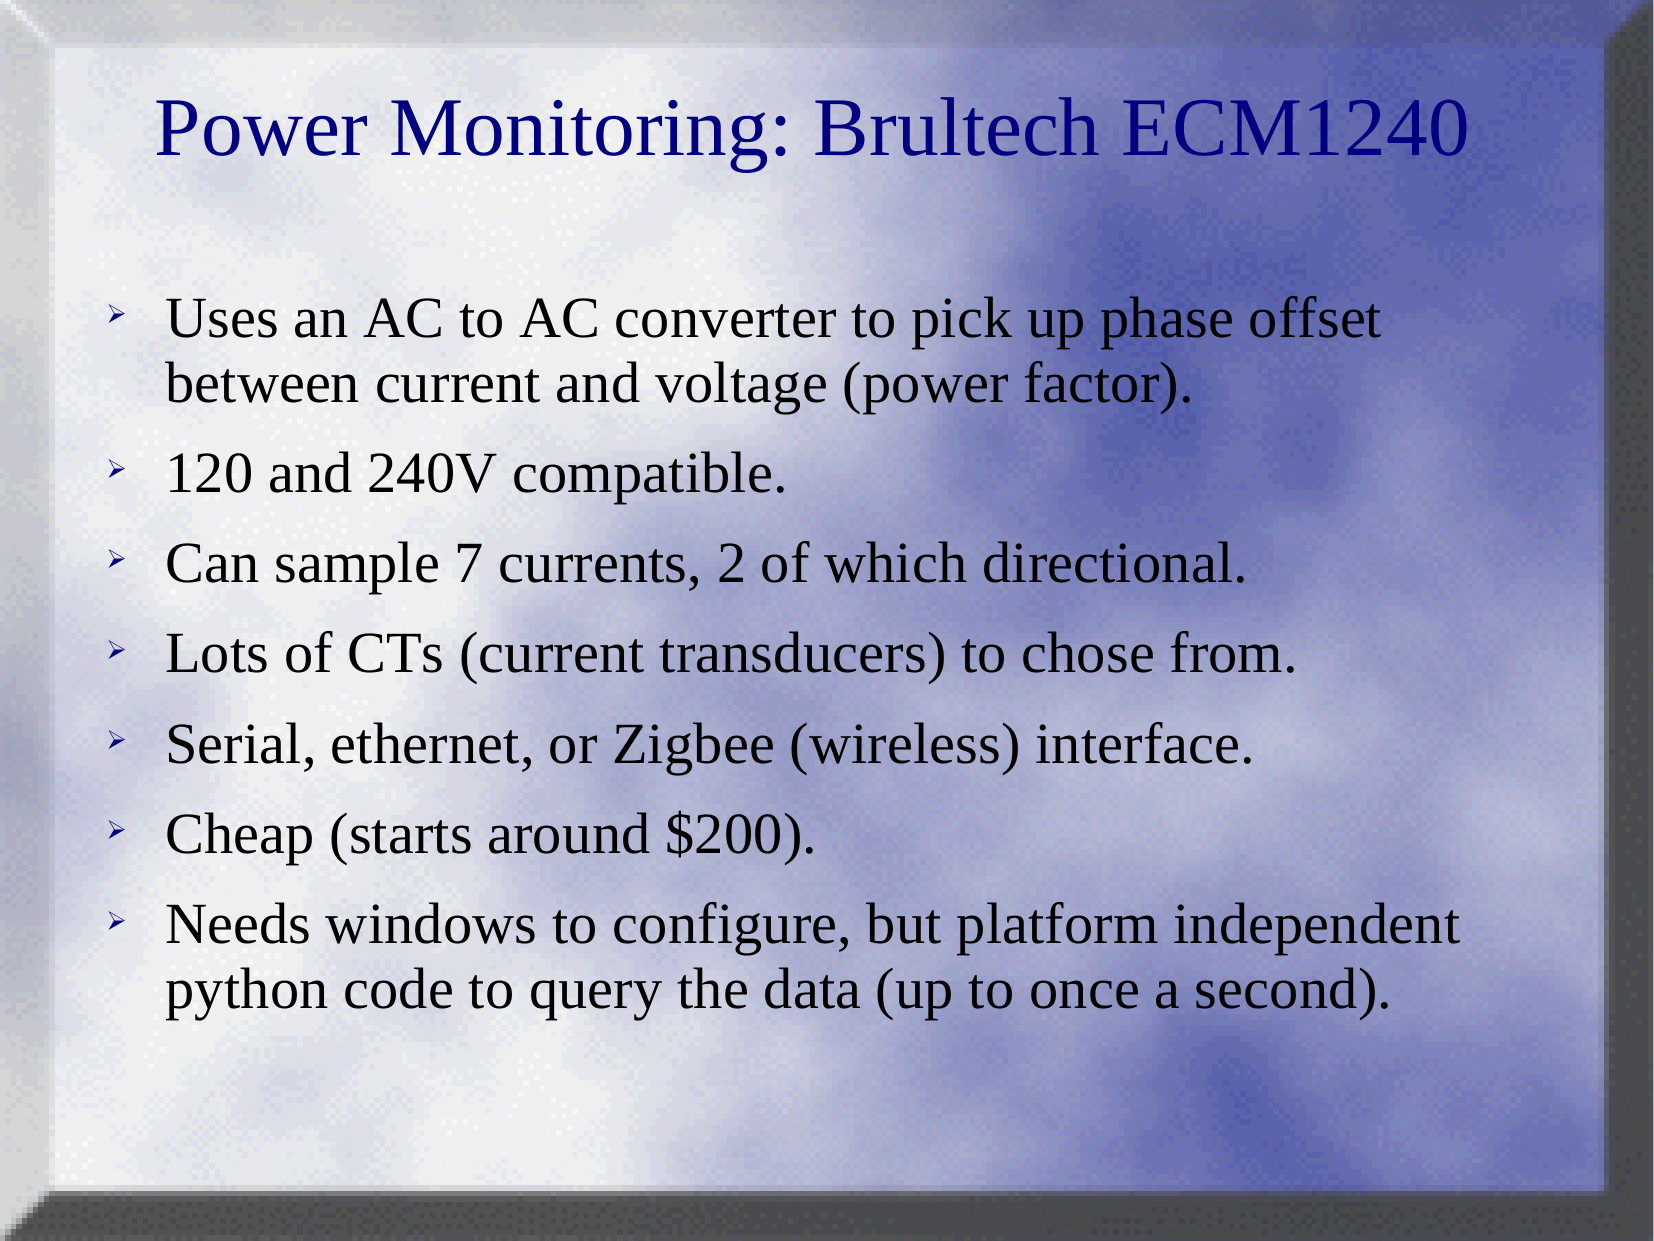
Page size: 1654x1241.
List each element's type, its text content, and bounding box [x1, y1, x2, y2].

list Uses an AC to AC converter to pick up phase offset between current and voltage (power factor). 120 and 240V compatible. Can sample 7 currents, 2 of which directional. Lots of CTs (current transducers) to chose from. Serial, ethernet, or Zigbee (wireless) interface. Cheap (starts around $200). Needs windows to configure, but platform independent python code to query the data (up to once a second). [106, 285, 1519, 1074]
picture [0, 0, 1654, 1241]
title Power Monitoring: Brultech ECM1240 [95, 79, 1555, 175]
